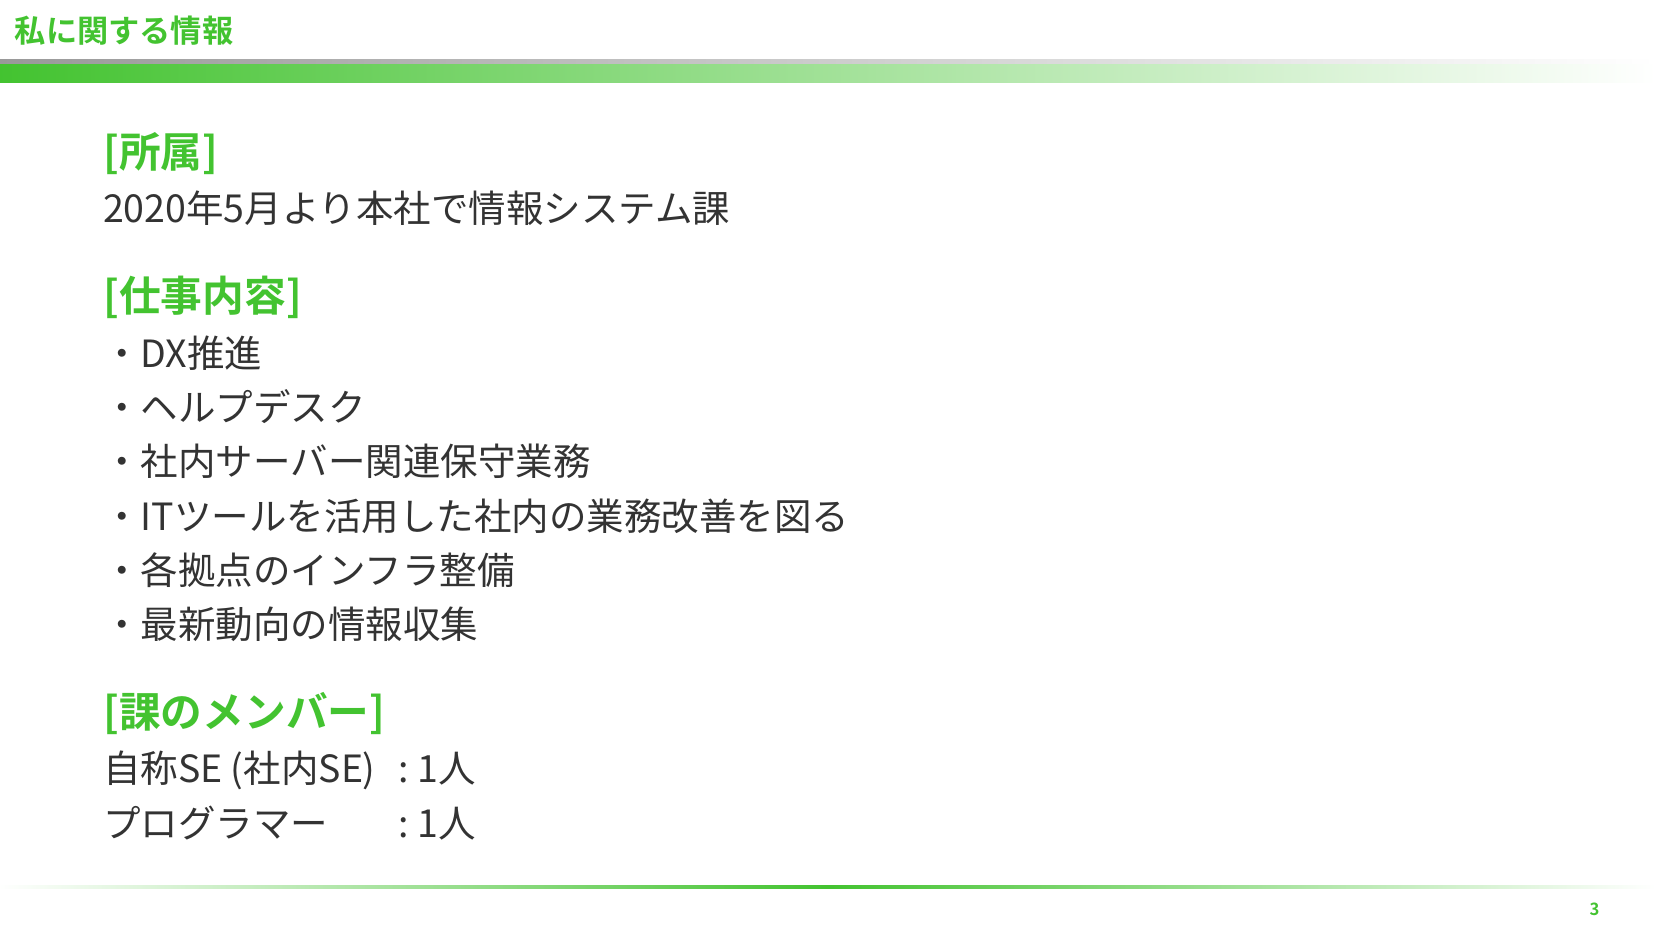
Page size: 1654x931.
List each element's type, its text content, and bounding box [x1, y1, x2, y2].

text_box [0, 885, 1654, 889]
text_box [0, 59, 1654, 83]
text_box [所属] 2020年5月より本社で情報システム課 [仕事内容] ・DX推進 ・ヘルプデスク ・社内サーバー関連保守業務 ・ITツールを活用した社内の業務改善を図る ・各拠点のインフラ整備 ・最新動向の情報収集 [課のメンバー] 自称SE (社内SE) : 1人 プログラマー : 1人 [88, 111, 1465, 856]
text_box <番号> [1535, 888, 1654, 928]
text_box 私に関する情報 [0, 0, 1376, 59]
